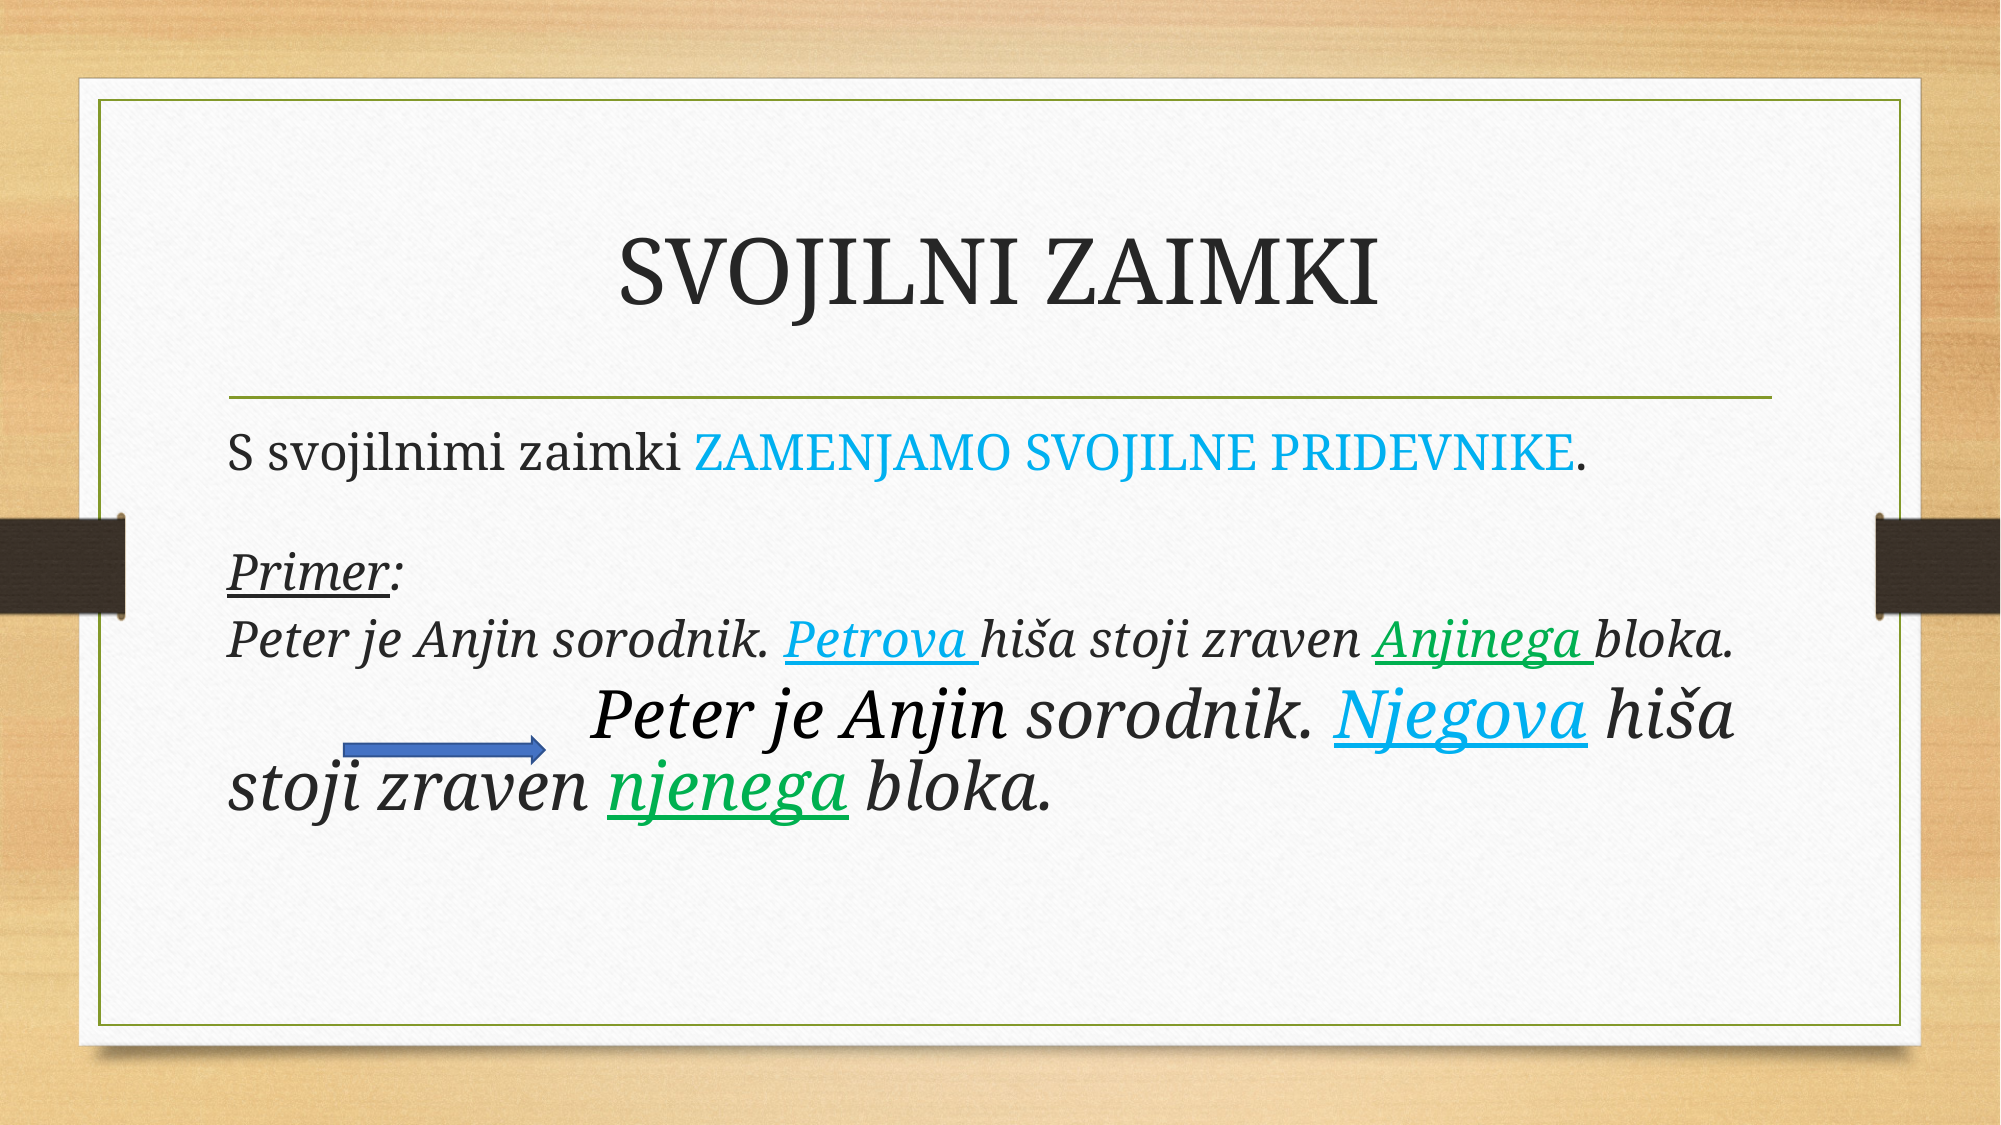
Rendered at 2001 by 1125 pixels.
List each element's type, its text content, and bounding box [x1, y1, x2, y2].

list S svojilnimi zaimki ZAMENJAMO SVOJILNE PRIDEVNIKE. Primer: Peter je Anjin sorodnik. Petrova hiša stoji zraven Anjinega bloka. Peter je Anjin sorodnik. Njegova hiša stoji zraven njenega bloka. [212, 419, 1788, 964]
title SVOJILNI ZAIMKI [212, 161, 1788, 376]
text_box [343, 737, 545, 763]
